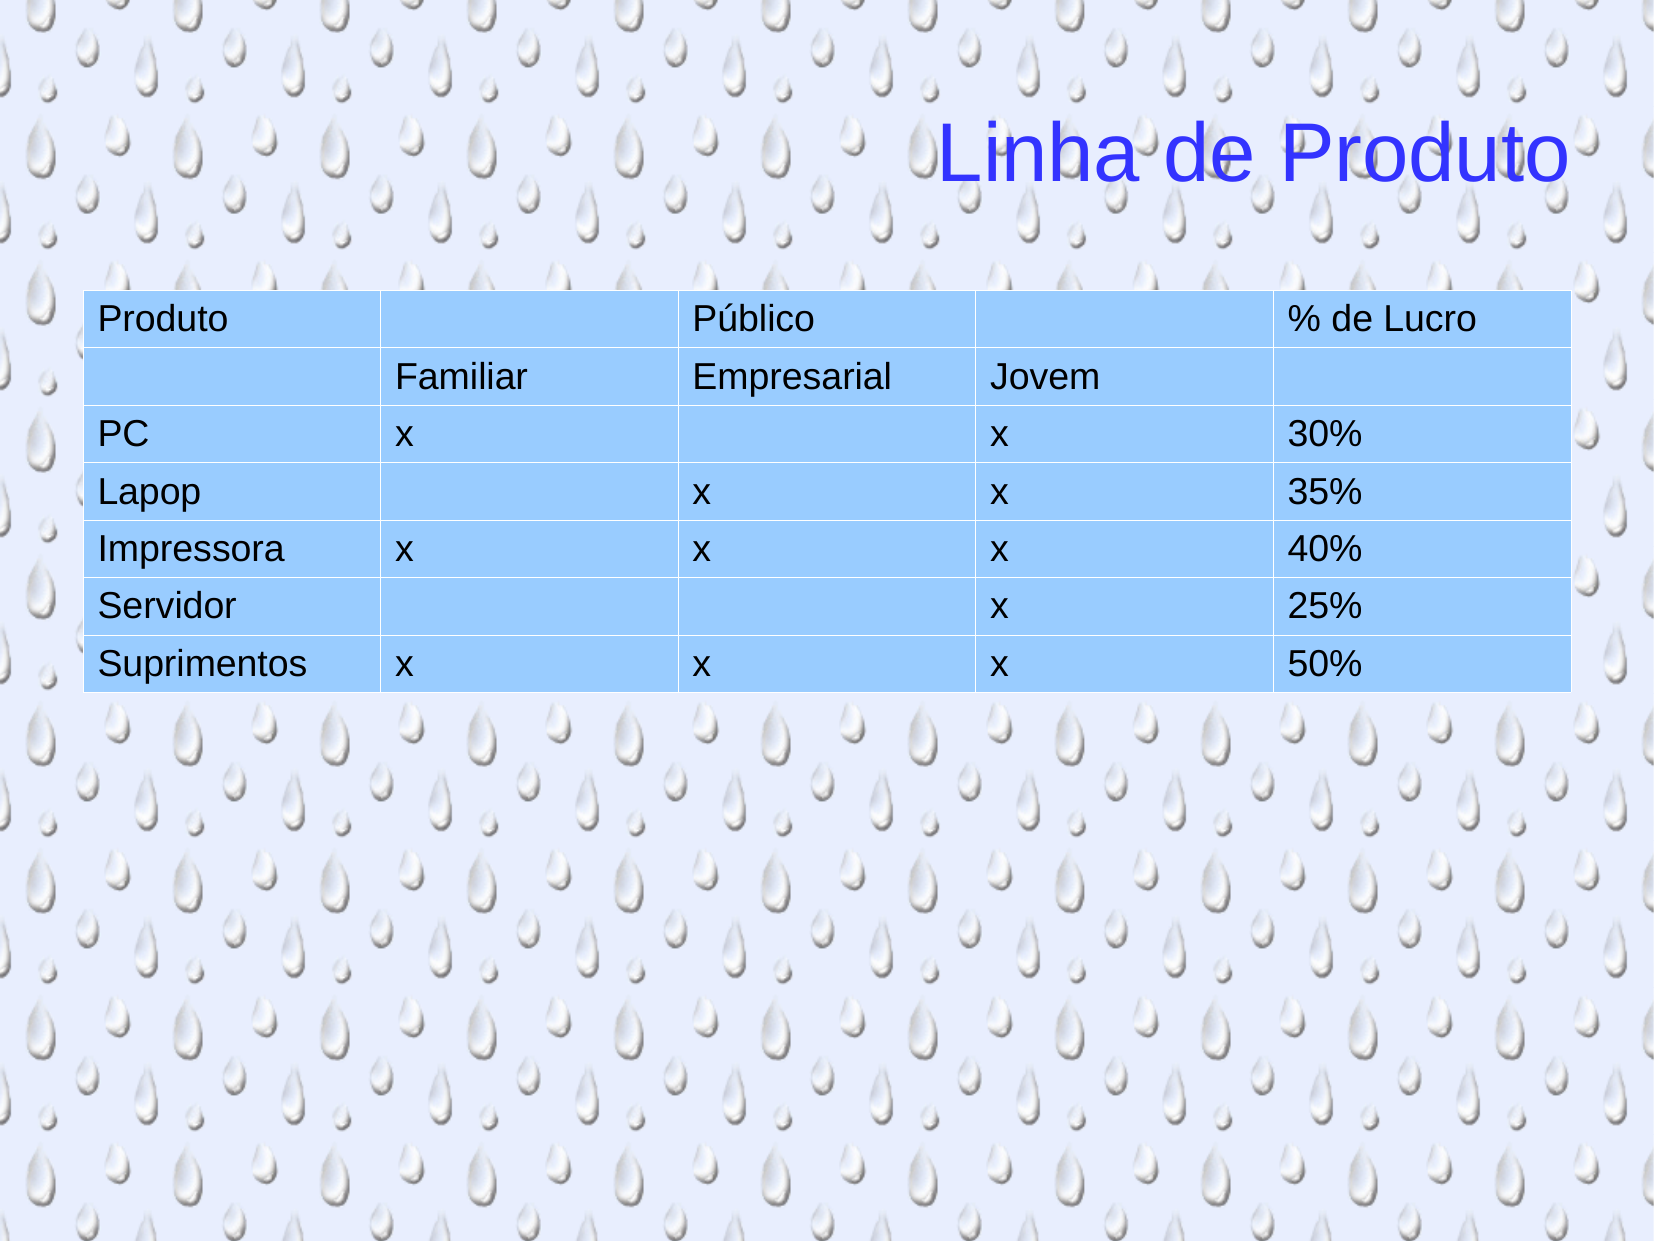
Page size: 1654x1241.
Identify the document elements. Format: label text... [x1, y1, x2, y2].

table_cell x [976, 636, 1273, 692]
table_cell x [381, 521, 678, 577]
table_cell x [679, 636, 975, 692]
table_cell 40% [1274, 521, 1571, 577]
table_cell Servidor [84, 578, 380, 635]
table_cell [679, 578, 975, 635]
table_cell [84, 348, 380, 405]
table_cell PC [84, 406, 380, 462]
table_cell x [976, 578, 1273, 635]
table_cell x [679, 521, 975, 577]
table_cell 50% [1274, 636, 1571, 692]
table_cell x [976, 521, 1273, 577]
table_header Público [679, 291, 975, 347]
table_cell x [381, 636, 678, 692]
table_cell x [679, 463, 975, 520]
table_header Produto [84, 291, 380, 347]
picture [0, 0, 1654, 1241]
table_cell [381, 578, 678, 635]
table_header [381, 291, 678, 347]
table_cell 35% [1274, 463, 1571, 520]
table_cell [679, 406, 975, 462]
table_cell Jovem [976, 348, 1273, 405]
table_cell Familiar [381, 348, 678, 405]
table_cell Empresarial [679, 348, 975, 405]
table_cell Suprimentos [84, 636, 380, 692]
table_cell 25% [1274, 578, 1571, 635]
table_cell x [976, 463, 1273, 520]
table_cell 30% [1274, 406, 1571, 462]
table_cell Impressora [84, 521, 380, 577]
table_cell [1274, 348, 1571, 405]
table_cell x [976, 406, 1273, 462]
table_cell x [381, 406, 678, 462]
table_header [976, 291, 1273, 347]
table_cell [381, 463, 678, 520]
table_cell Lapop [84, 463, 380, 520]
title Linha de Produto [82, 49, 1571, 257]
table_header % de Lucro [1274, 291, 1571, 347]
